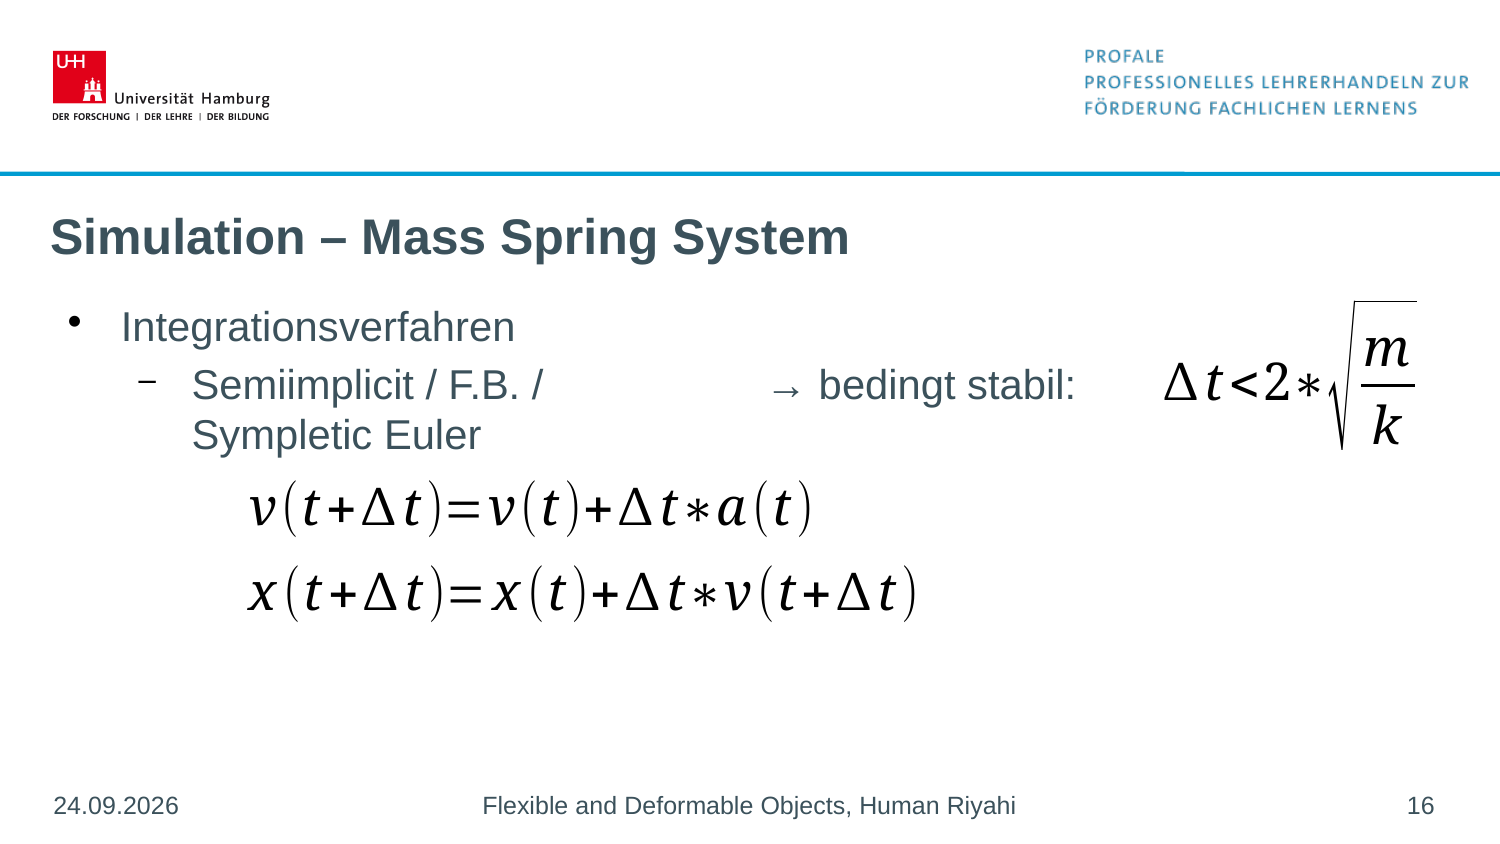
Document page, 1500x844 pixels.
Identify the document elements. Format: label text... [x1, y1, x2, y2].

title Simulation – Mass Spring System [35, 197, 1436, 280]
chart [1162, 297, 1418, 461]
text_box <number> [1084, 782, 1435, 827]
text_box 08.07.2026 [53, 782, 404, 827]
text_box Flexible and Deformable Objects, Human Riyahi [454, 782, 1046, 827]
list → bedingt stabil: [750, 291, 1435, 765]
picture [1085, 48, 1469, 115]
list Integrationsverfahren Semiimplicit / F.B. / Sympletic Euler [35, 291, 734, 765]
picture [0, 0, 322, 147]
chart [244, 554, 920, 626]
chart [247, 470, 815, 541]
